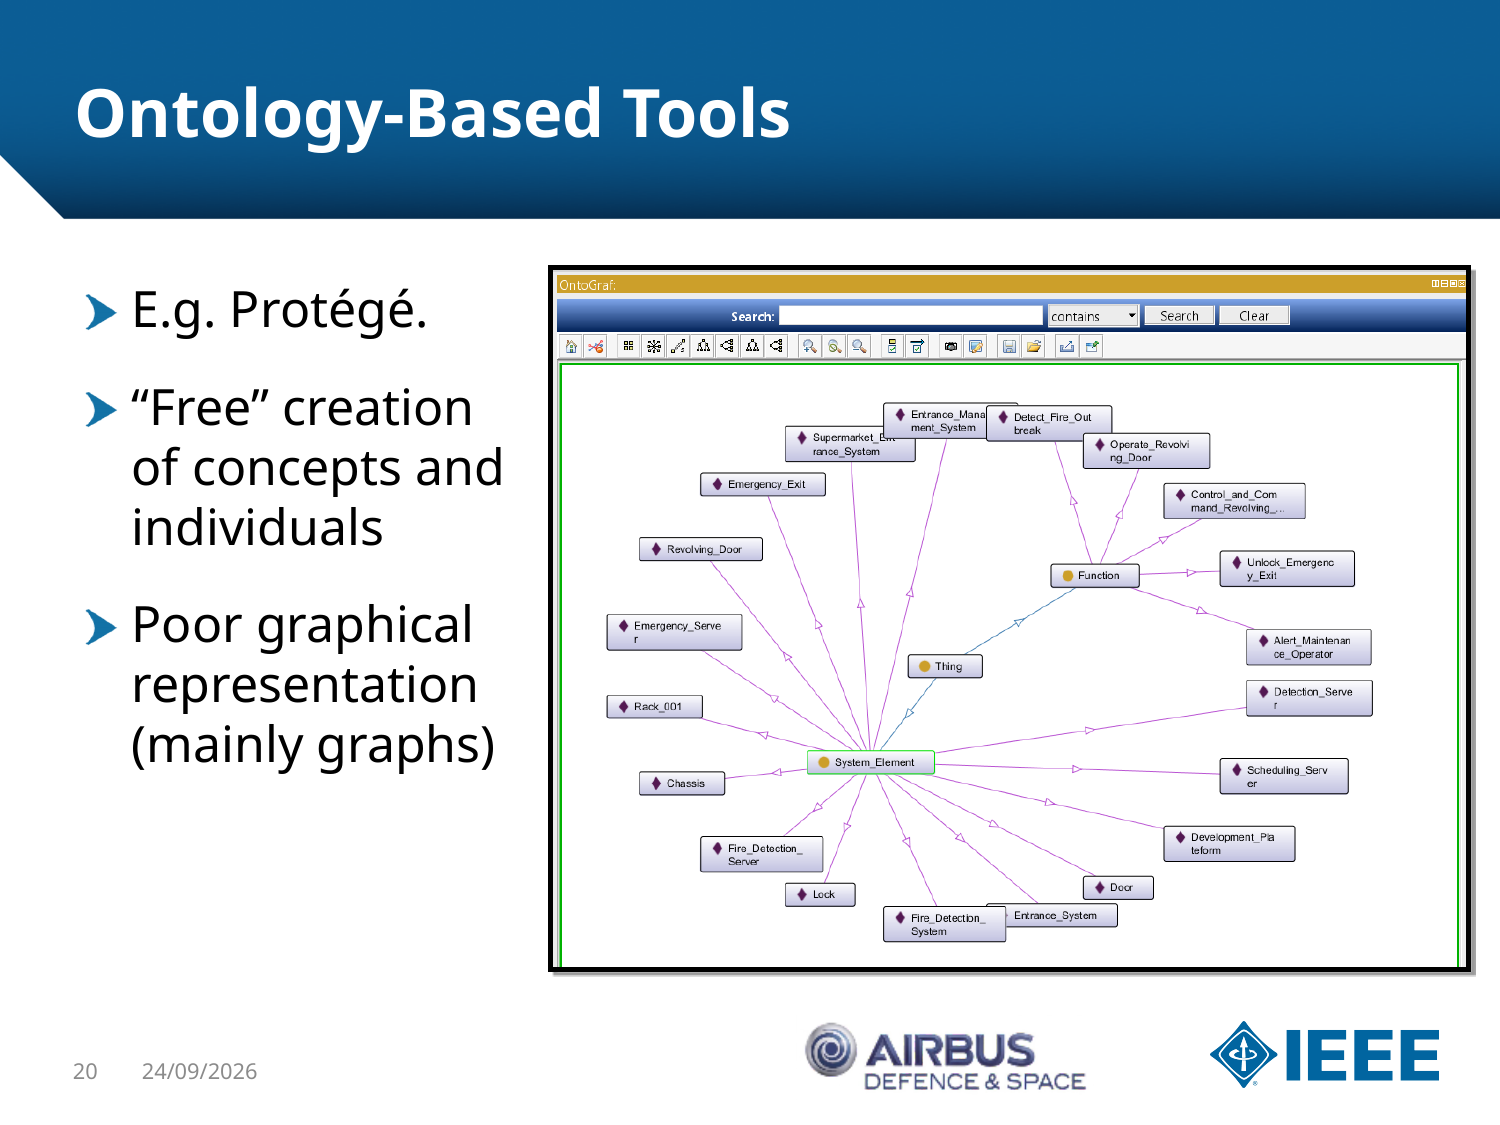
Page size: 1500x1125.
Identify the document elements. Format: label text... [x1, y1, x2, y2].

slide_number 24/03/2021 [141, 1042, 412, 1103]
title Ontology-Based Tools [59, 22, 1426, 199]
picture [0, 0, 1500, 1125]
slide_number <number> [72, 1042, 132, 1103]
list E.g. Protégé. “Free” creation of concepts and individuals Poor graphical representation (mainly graphs) [60, 270, 533, 990]
